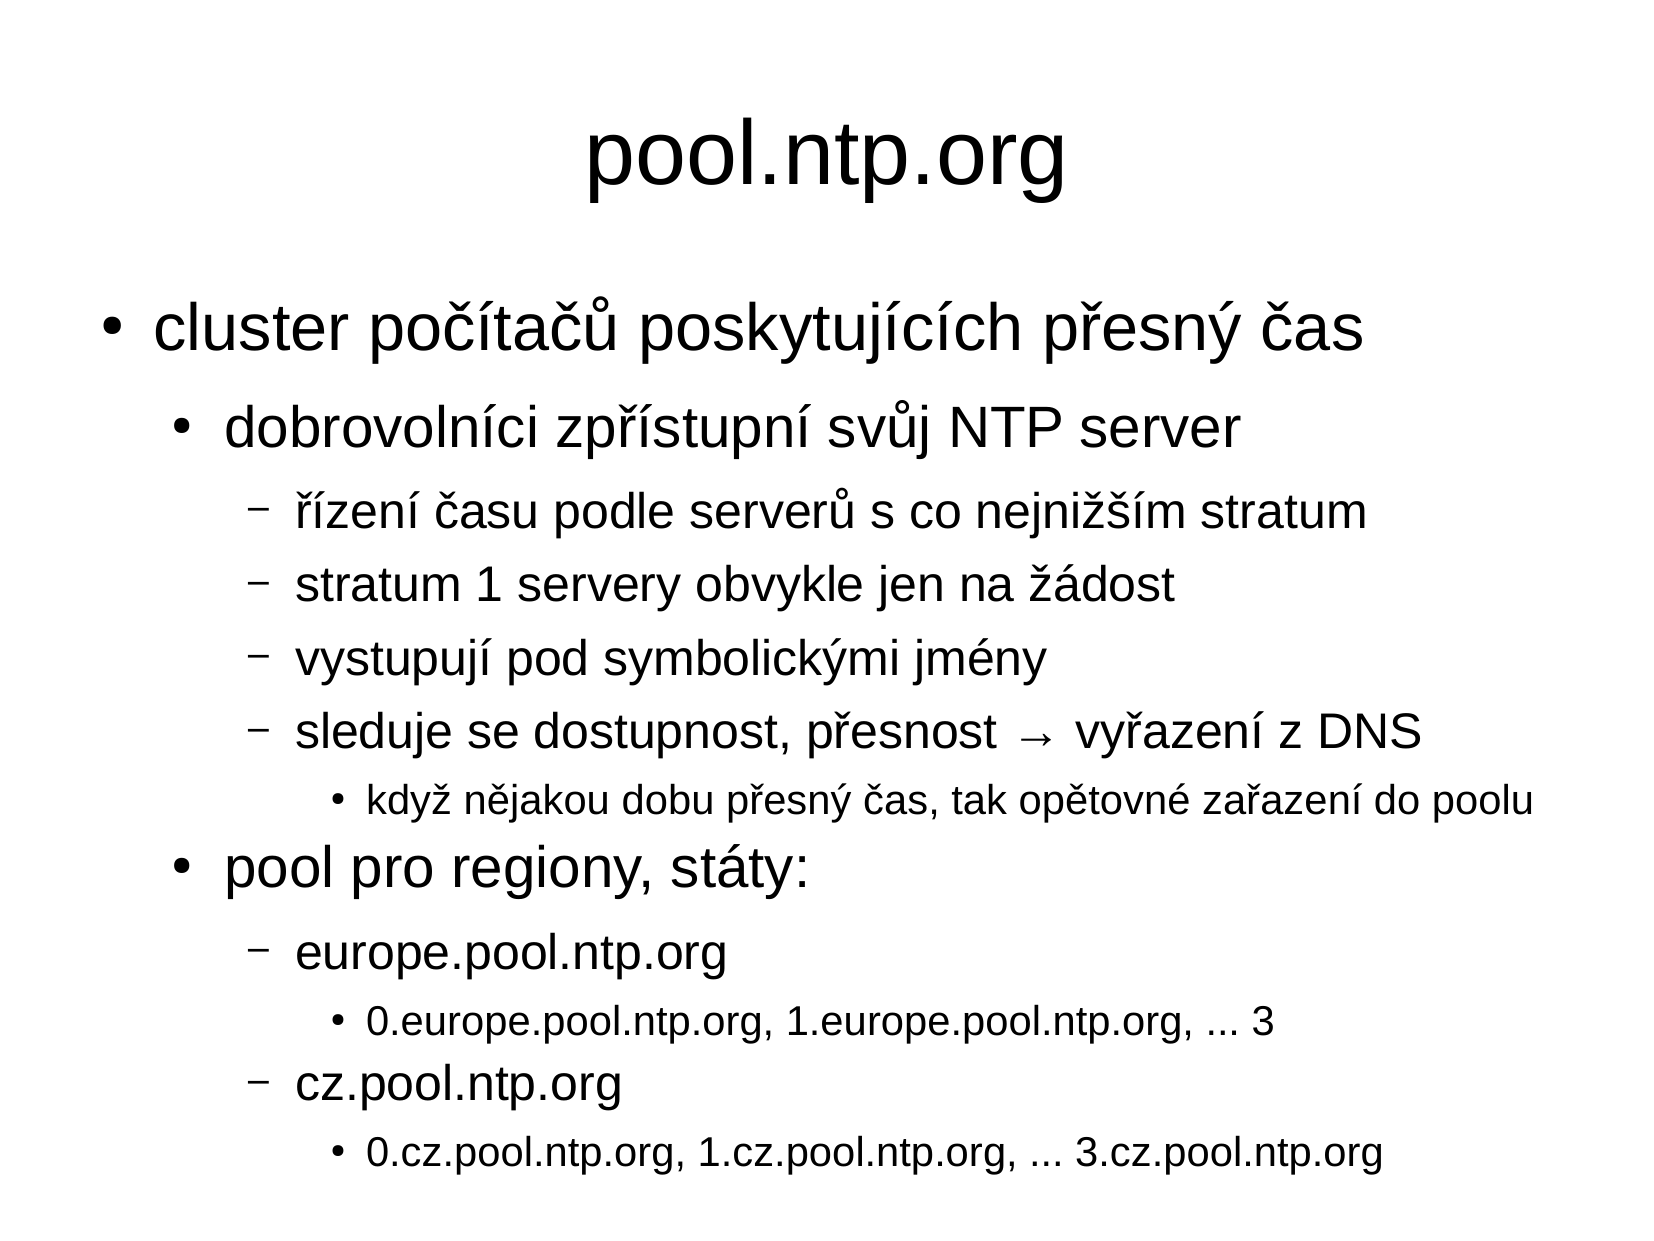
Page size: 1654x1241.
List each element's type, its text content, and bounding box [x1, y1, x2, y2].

list cluster počítačů poskytujících přesný čas dobrovolníci zpřístupní svůj NTP server řízení času podle serverů s co nejnižším stratum stratum 1 servery obvykle jen na žádost vystupují pod symbolickými jmény sleduje se dostupnost, přesnost → vyřazení z DNS když nějakou dobu přesný čas, tak opětovné zařazení do poolu pool pro regiony, státy: europe.pool.ntp.org 0.europe.pool.ntp.org, 1.europe.pool.ntp.org, ... 3 cz.pool.ntp.org 0.cz.pool.ntp.org, 1.cz.pool.ntp.org, ... 3.cz.pool.ntp.org [82, 290, 1571, 1176]
title pool.ntp.org [82, 49, 1571, 257]
